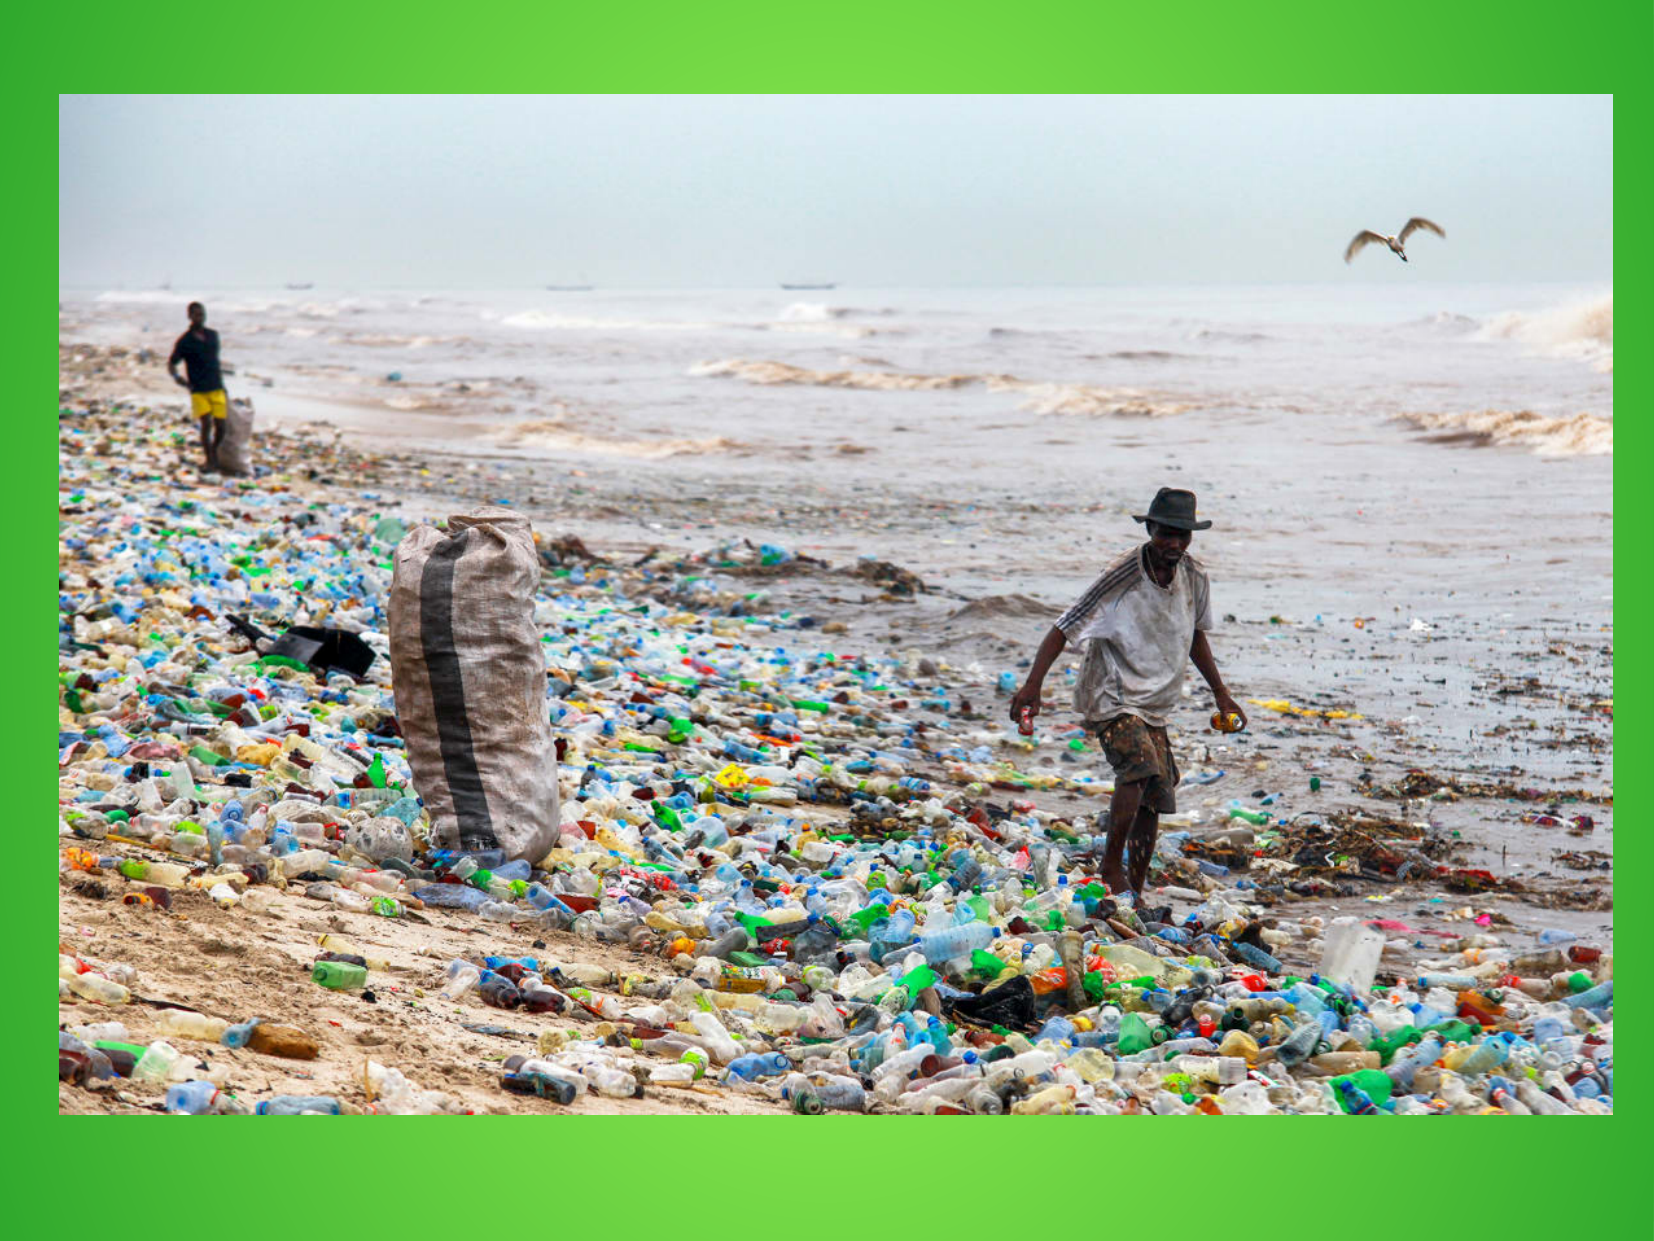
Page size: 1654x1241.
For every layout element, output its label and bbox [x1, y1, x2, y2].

picture [59, 94, 1613, 1116]
